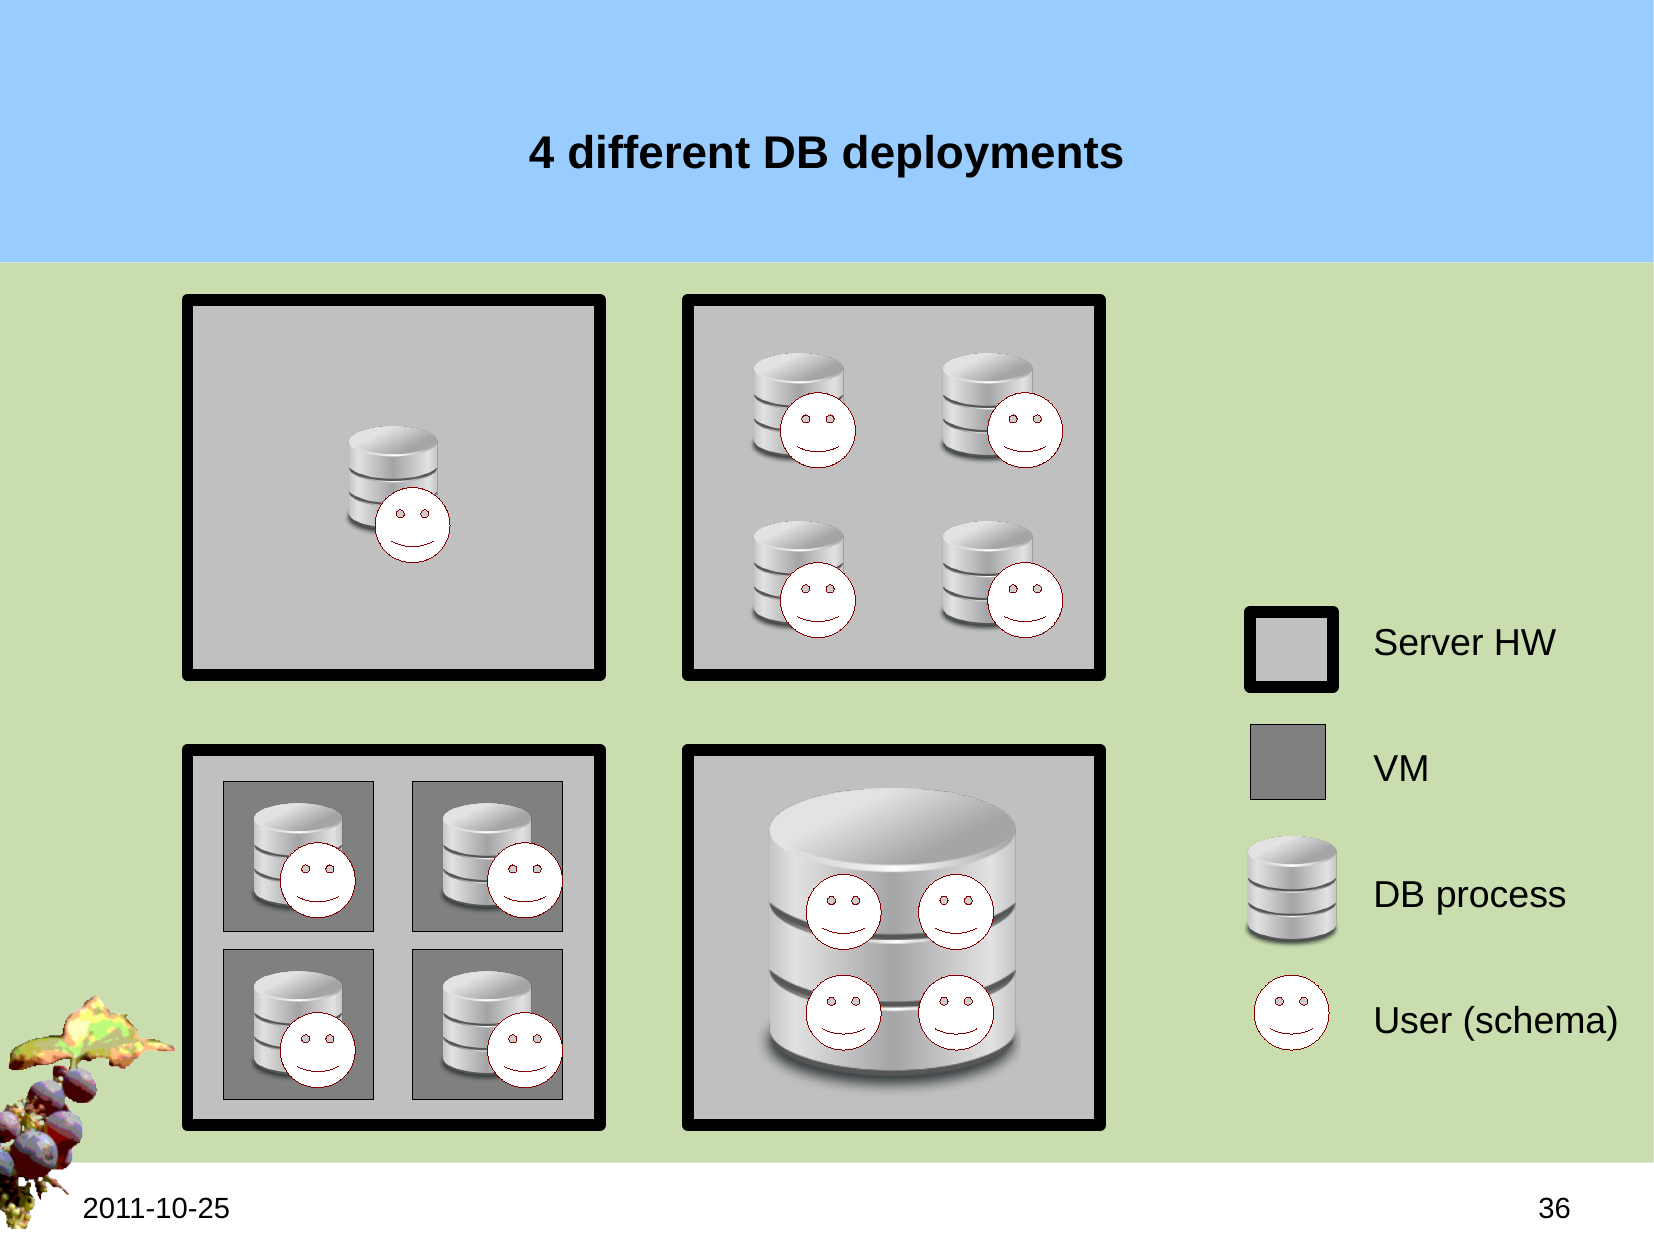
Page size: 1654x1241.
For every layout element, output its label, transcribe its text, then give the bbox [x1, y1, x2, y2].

picture [332, 904, 348, 916]
picture [437, 971, 537, 1084]
picture [833, 453, 849, 466]
picture [343, 426, 443, 539]
picture [437, 803, 537, 916]
text_box [187, 300, 600, 676]
picture [748, 353, 849, 466]
picture [248, 971, 348, 1084]
picture [248, 803, 348, 916]
picture [937, 521, 1038, 634]
picture [1242, 836, 1342, 950]
text_box [1250, 611, 1333, 687]
text_box [687, 300, 1101, 676]
text_box [687, 750, 1101, 1126]
picture [0, 990, 188, 1229]
picture [336, 1074, 348, 1084]
picture [754, 788, 1032, 1102]
title 4 different DB deployments [82, 49, 1571, 257]
text_box [1254, 975, 1330, 1051]
picture [836, 623, 849, 634]
text_box [1250, 724, 1326, 800]
picture [748, 521, 849, 634]
picture [937, 353, 1038, 466]
text_box Server HW VM DB process User (schema) [1358, 613, 1634, 1049]
text_box [187, 750, 600, 1126]
